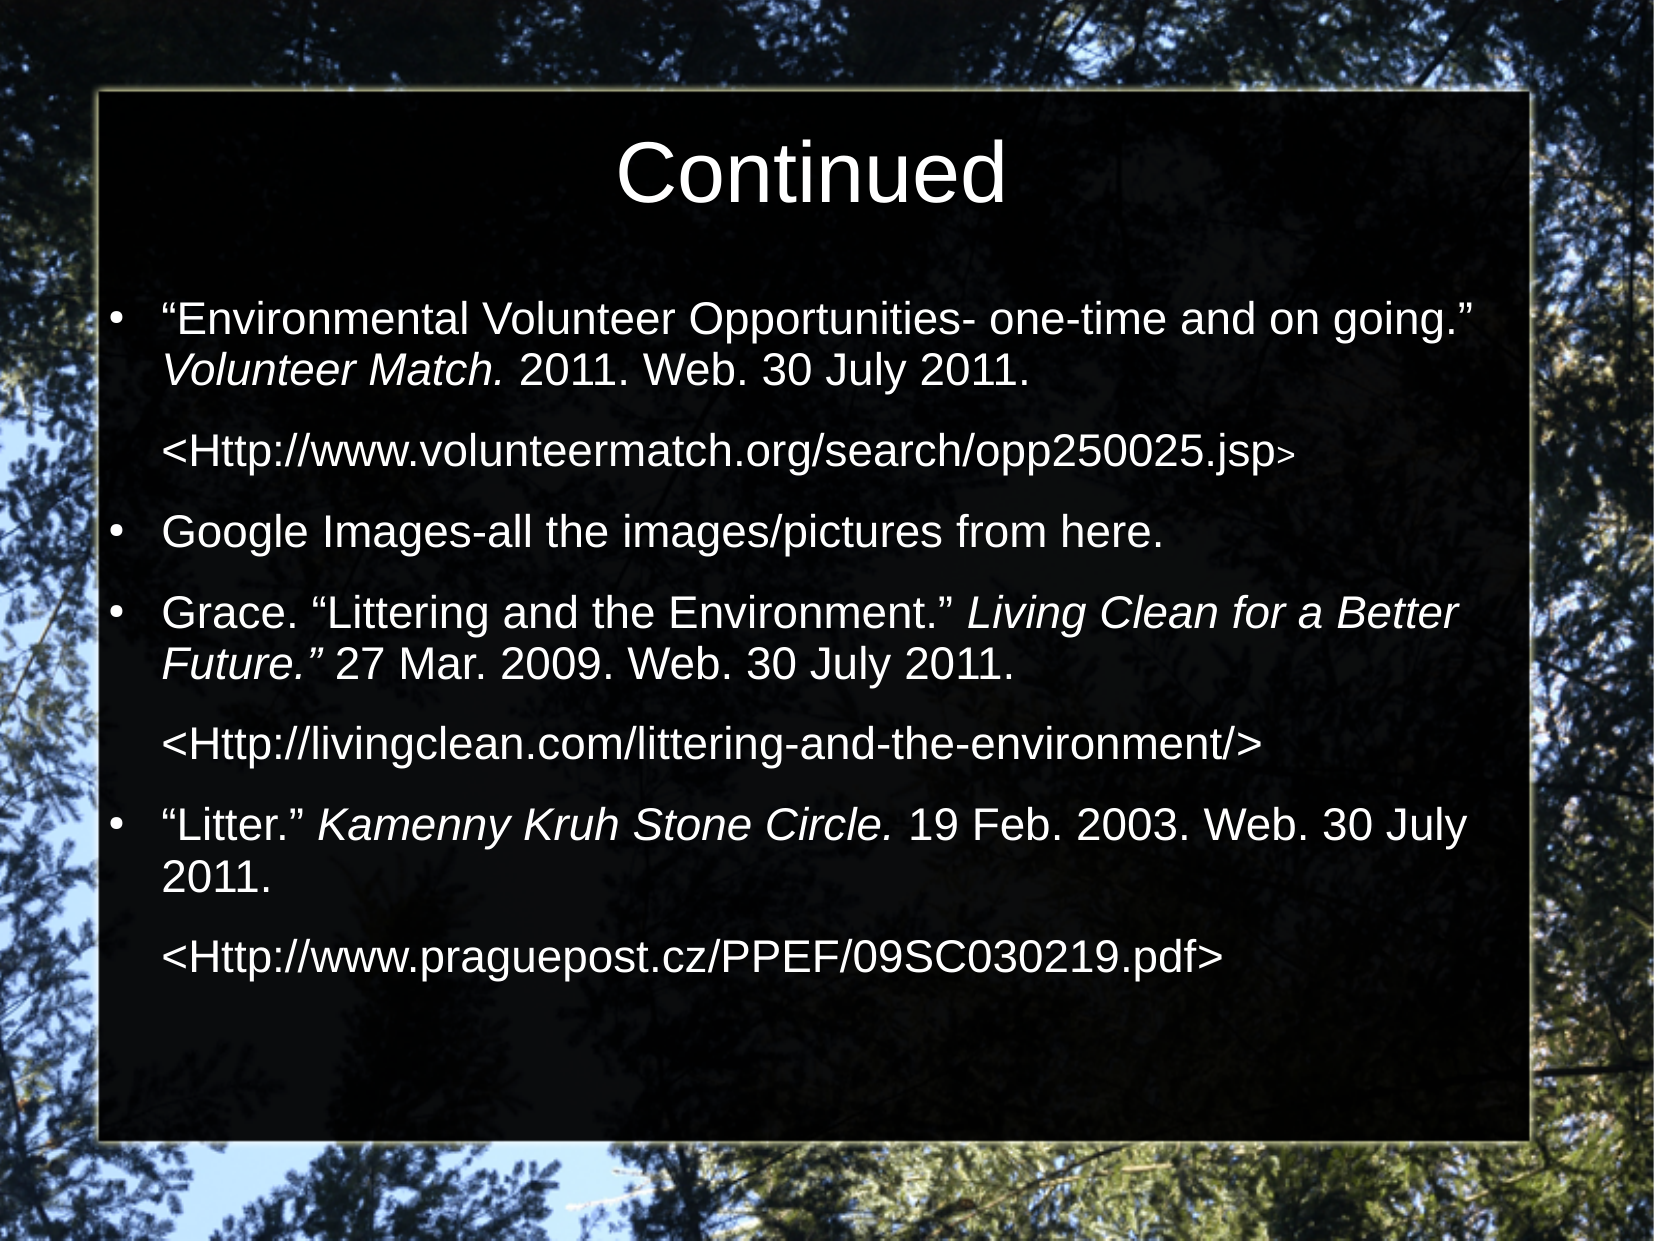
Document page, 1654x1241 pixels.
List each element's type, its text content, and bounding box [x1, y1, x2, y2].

title Continued [88, 88, 1536, 257]
list “Environmental Volunteer Opportunities- one-time and on going.” Volunteer Match. 2011. Web. 30 July 2011. <Http://www.volunteermatch.org/search/opp250025.jsp> Google Images-all the images/pictures from here. Grace. “Littering and the Environment.” Living Clean for a Better Future.” 27 Mar. 2009. Web. 30 July 2011. <Http://livingclean.com/littering-and-the-environment/> “Litter.” Kamenny Kruh Stone Circle. 19 Feb. 2003. Web. 30 July 2011. <Http://www.praguepost.cz/PPEF/09SC030219.pdf> [90, 293, 1538, 1126]
picture [0, 0, 1654, 1241]
